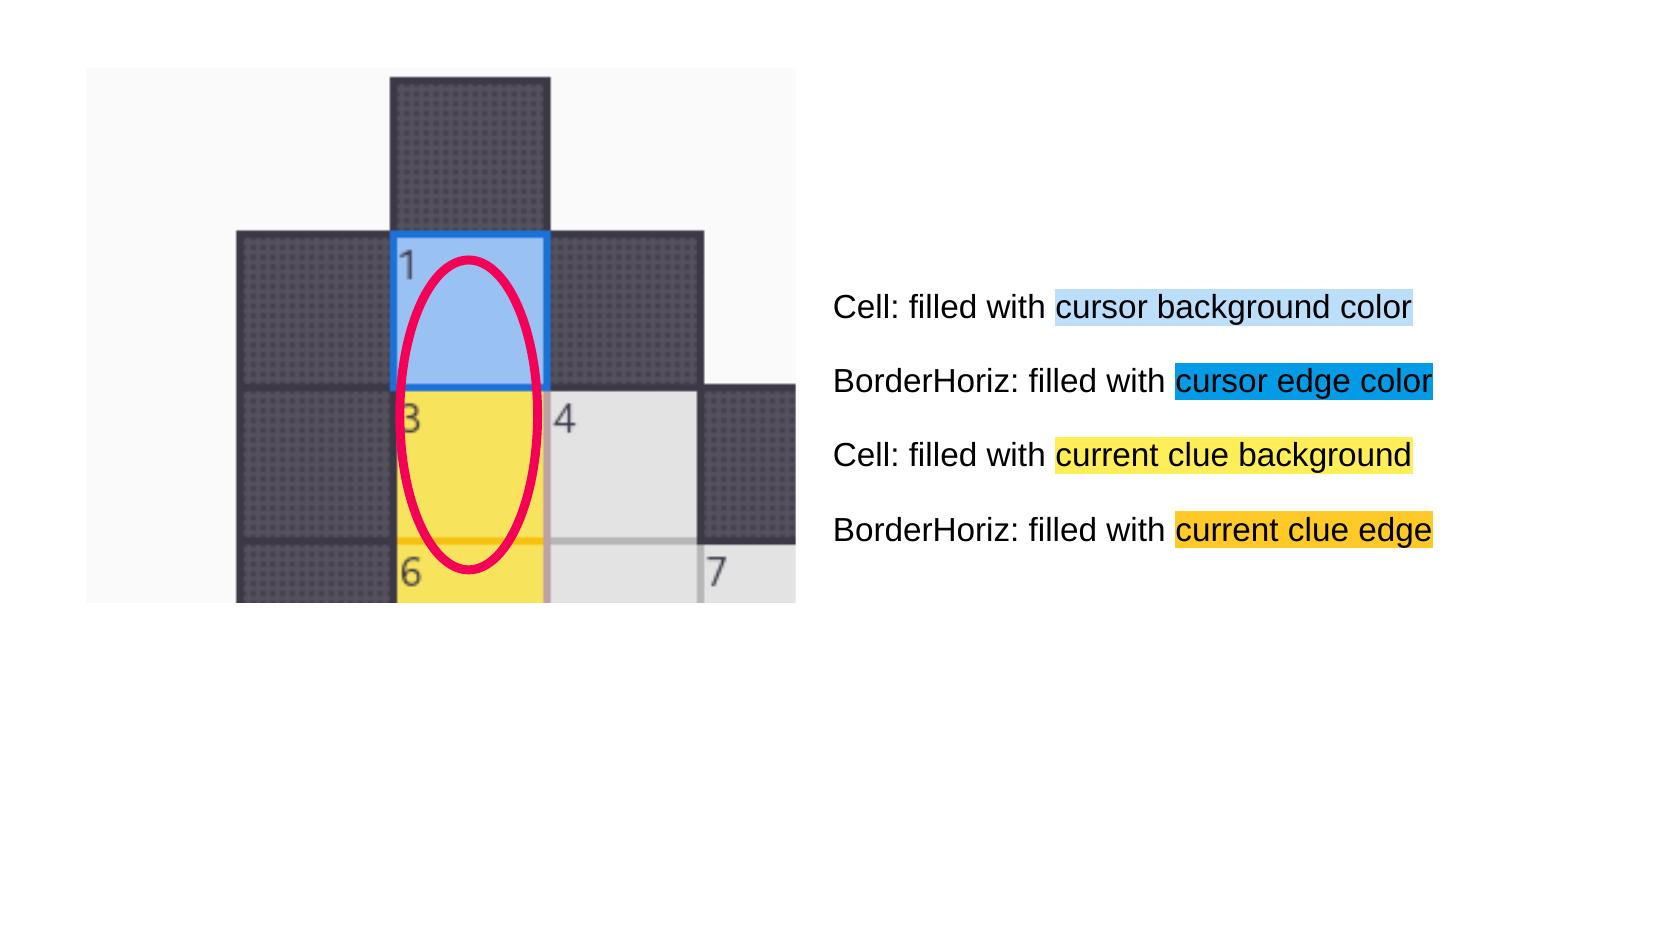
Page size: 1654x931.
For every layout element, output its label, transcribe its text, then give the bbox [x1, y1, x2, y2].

text_box Cell: filled with cursor background color BorderHoriz: filled with cursor edge color Cell: filled with current clue background BorderHoriz: filled with current clue edge [818, 281, 1620, 931]
picture [86, 68, 796, 603]
